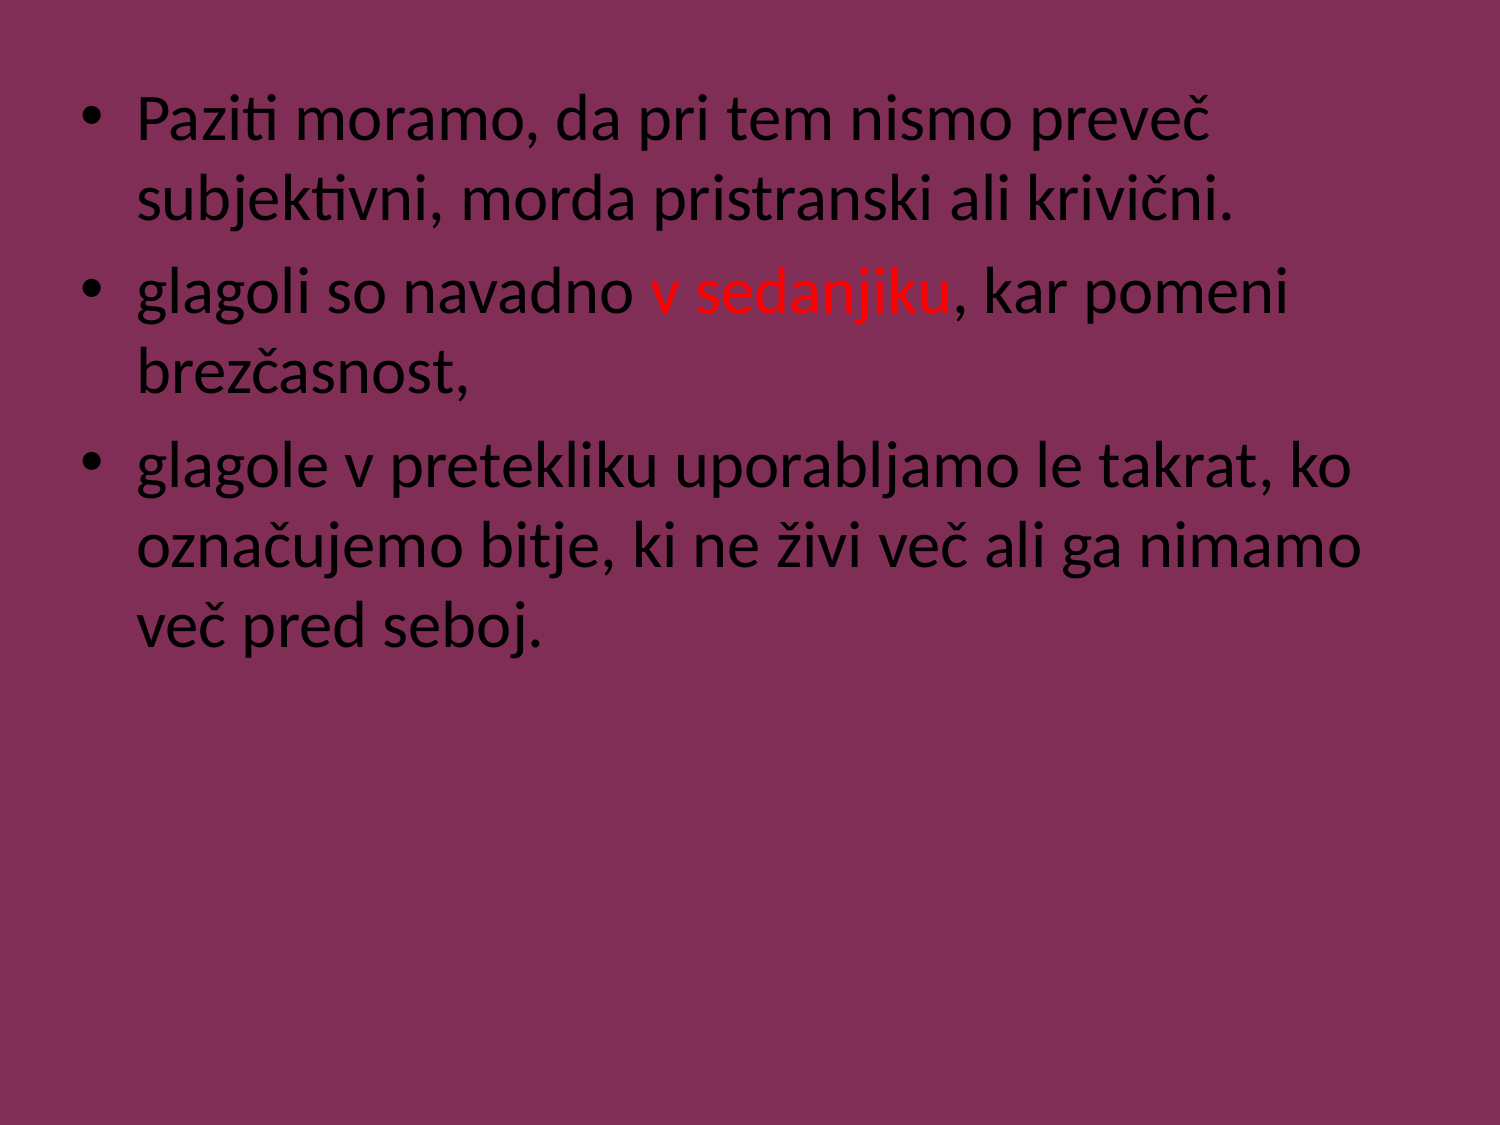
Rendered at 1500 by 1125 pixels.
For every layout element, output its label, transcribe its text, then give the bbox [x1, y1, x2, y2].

list Paziti moramo, da pri tem nismo preveč subjektivni, morda pristranski ali krivični. glagoli so navadno v sedanjiku, kar pomeni brezčasnost, glagole v pretekliku uporabljamo le takrat, ko označujemo bitje, ki ne živi več ali ga nimamo več pred seboj. [64, 66, 1415, 809]
